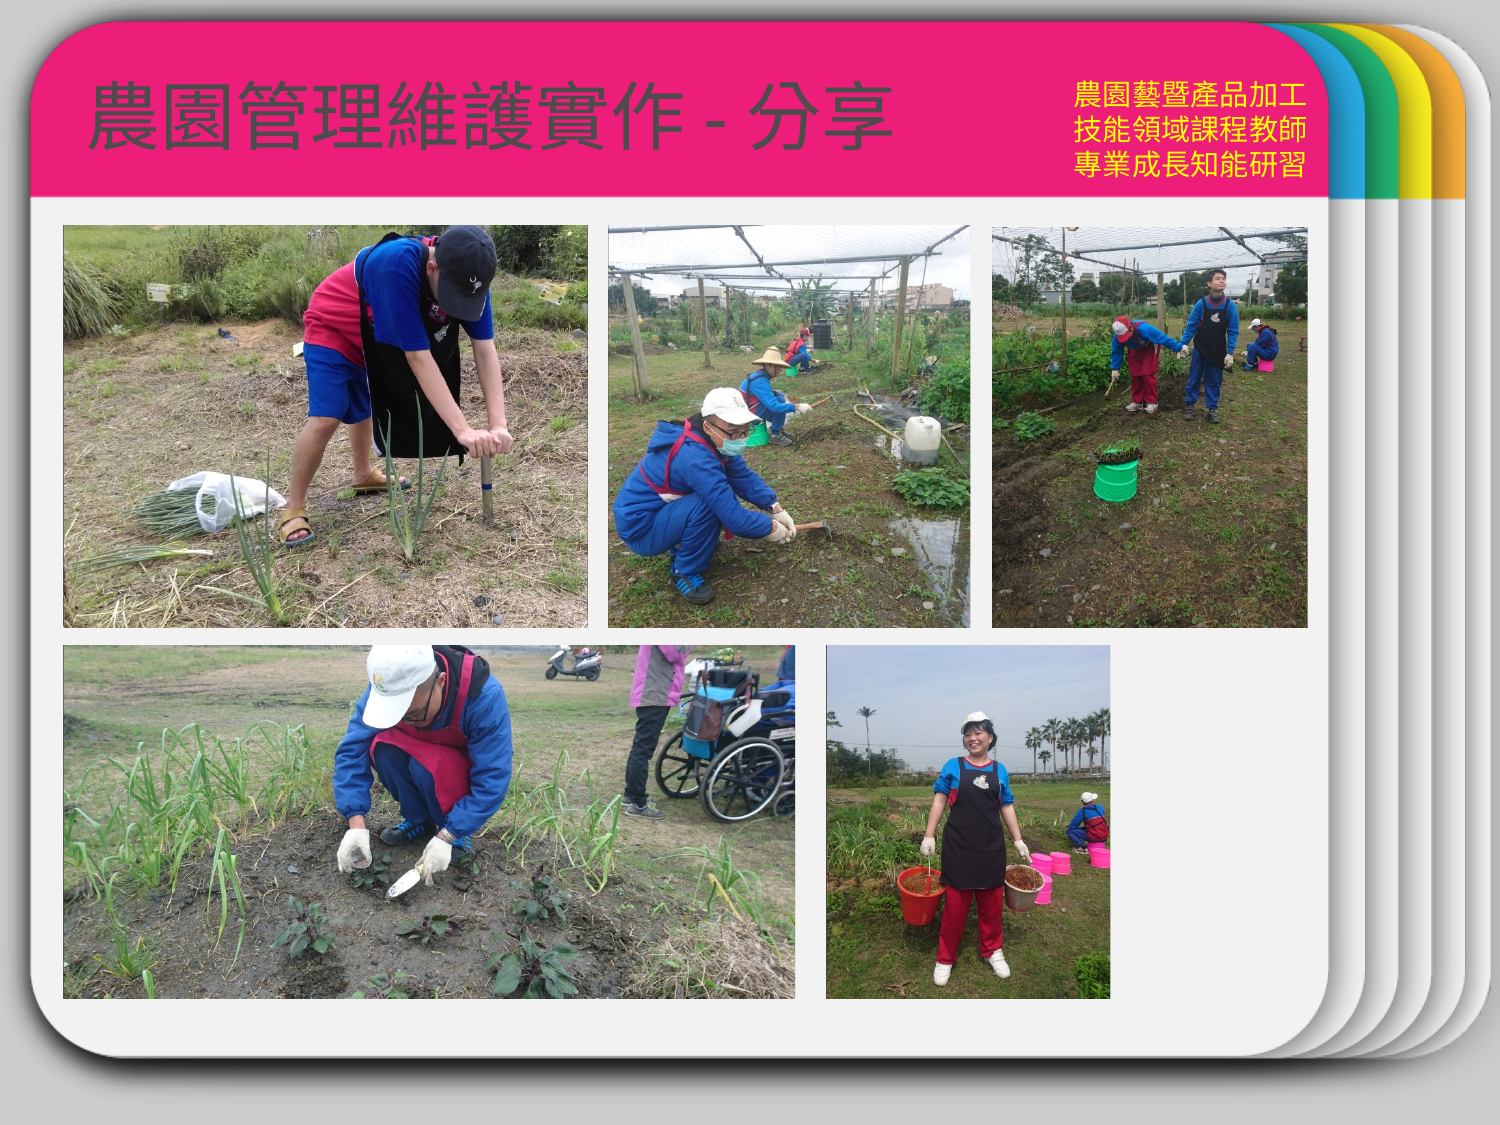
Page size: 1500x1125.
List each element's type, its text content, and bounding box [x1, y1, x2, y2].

text_box 農園藝暨產品加工技能領域課程教師專業成長知能研習 [1058, 68, 1344, 190]
picture [0, 0, 1500, 1125]
text_box 農園管理維護實作-分享 [70, 62, 1059, 169]
